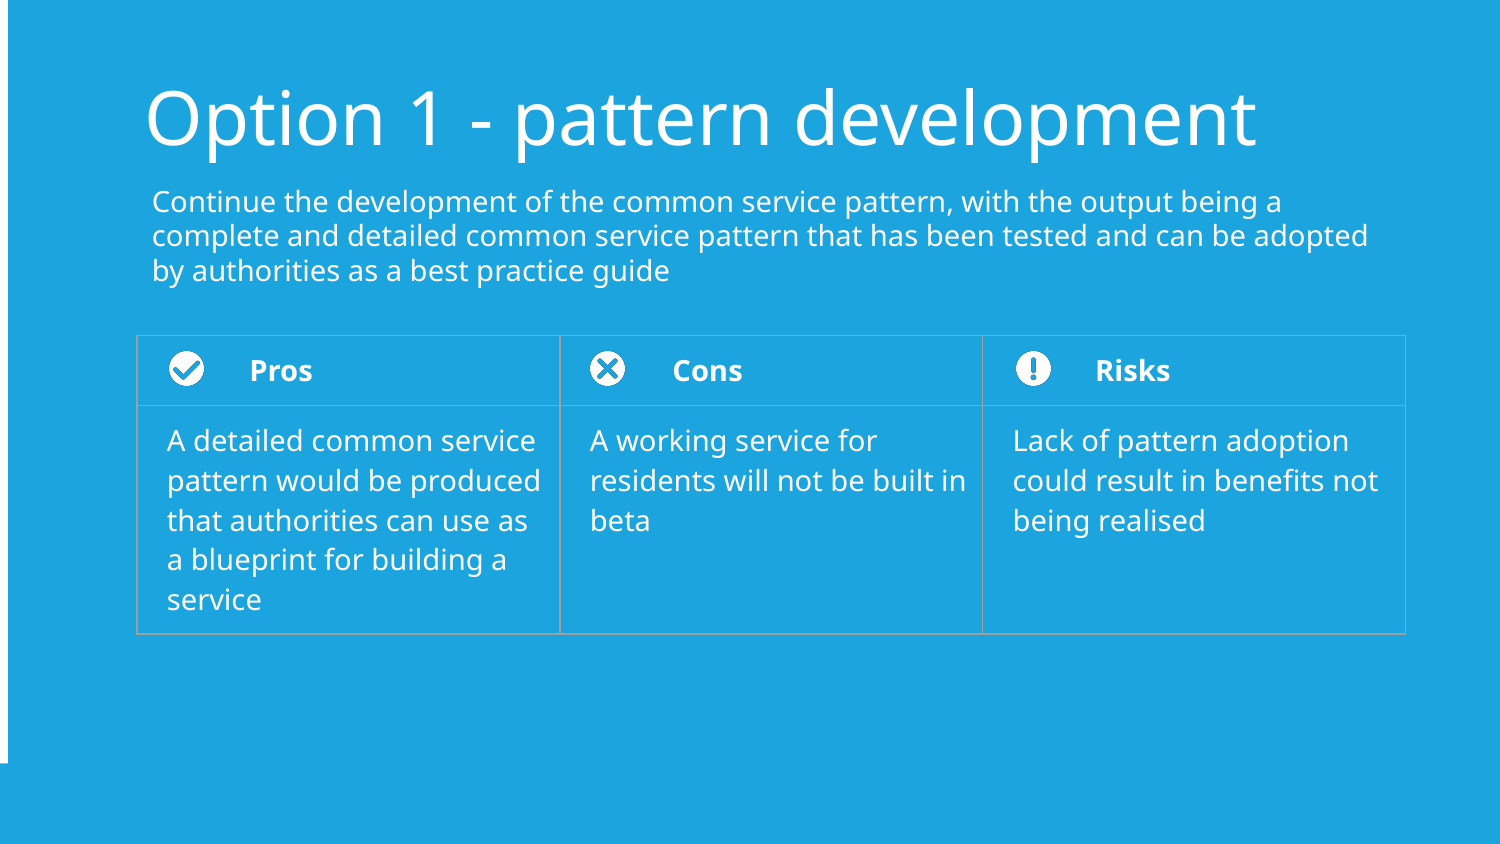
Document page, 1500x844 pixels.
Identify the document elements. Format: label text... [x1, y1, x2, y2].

table_header Cons [561, 336, 982, 405]
picture [582, 343, 633, 394]
table_cell A working service for residents will not be built in beta [561, 406, 982, 633]
text_box Continue the development of the common service pattern, with the output being a complete and detailed common service pattern that has been tested and can be adopted by authorities as a best practice guide [136, 181, 1392, 335]
table_cell A detailed common service pattern would be produced that authorities can use as a blueprint for building a service [138, 406, 559, 633]
table_header Risks [983, 336, 1405, 405]
picture [1008, 343, 1059, 394]
text_box Option 1 - pattern development [129, 55, 1421, 181]
picture [161, 343, 212, 394]
table_cell Lack of pattern adoption could result in benefits not being realised [983, 406, 1405, 633]
table_header Pros [138, 336, 559, 405]
